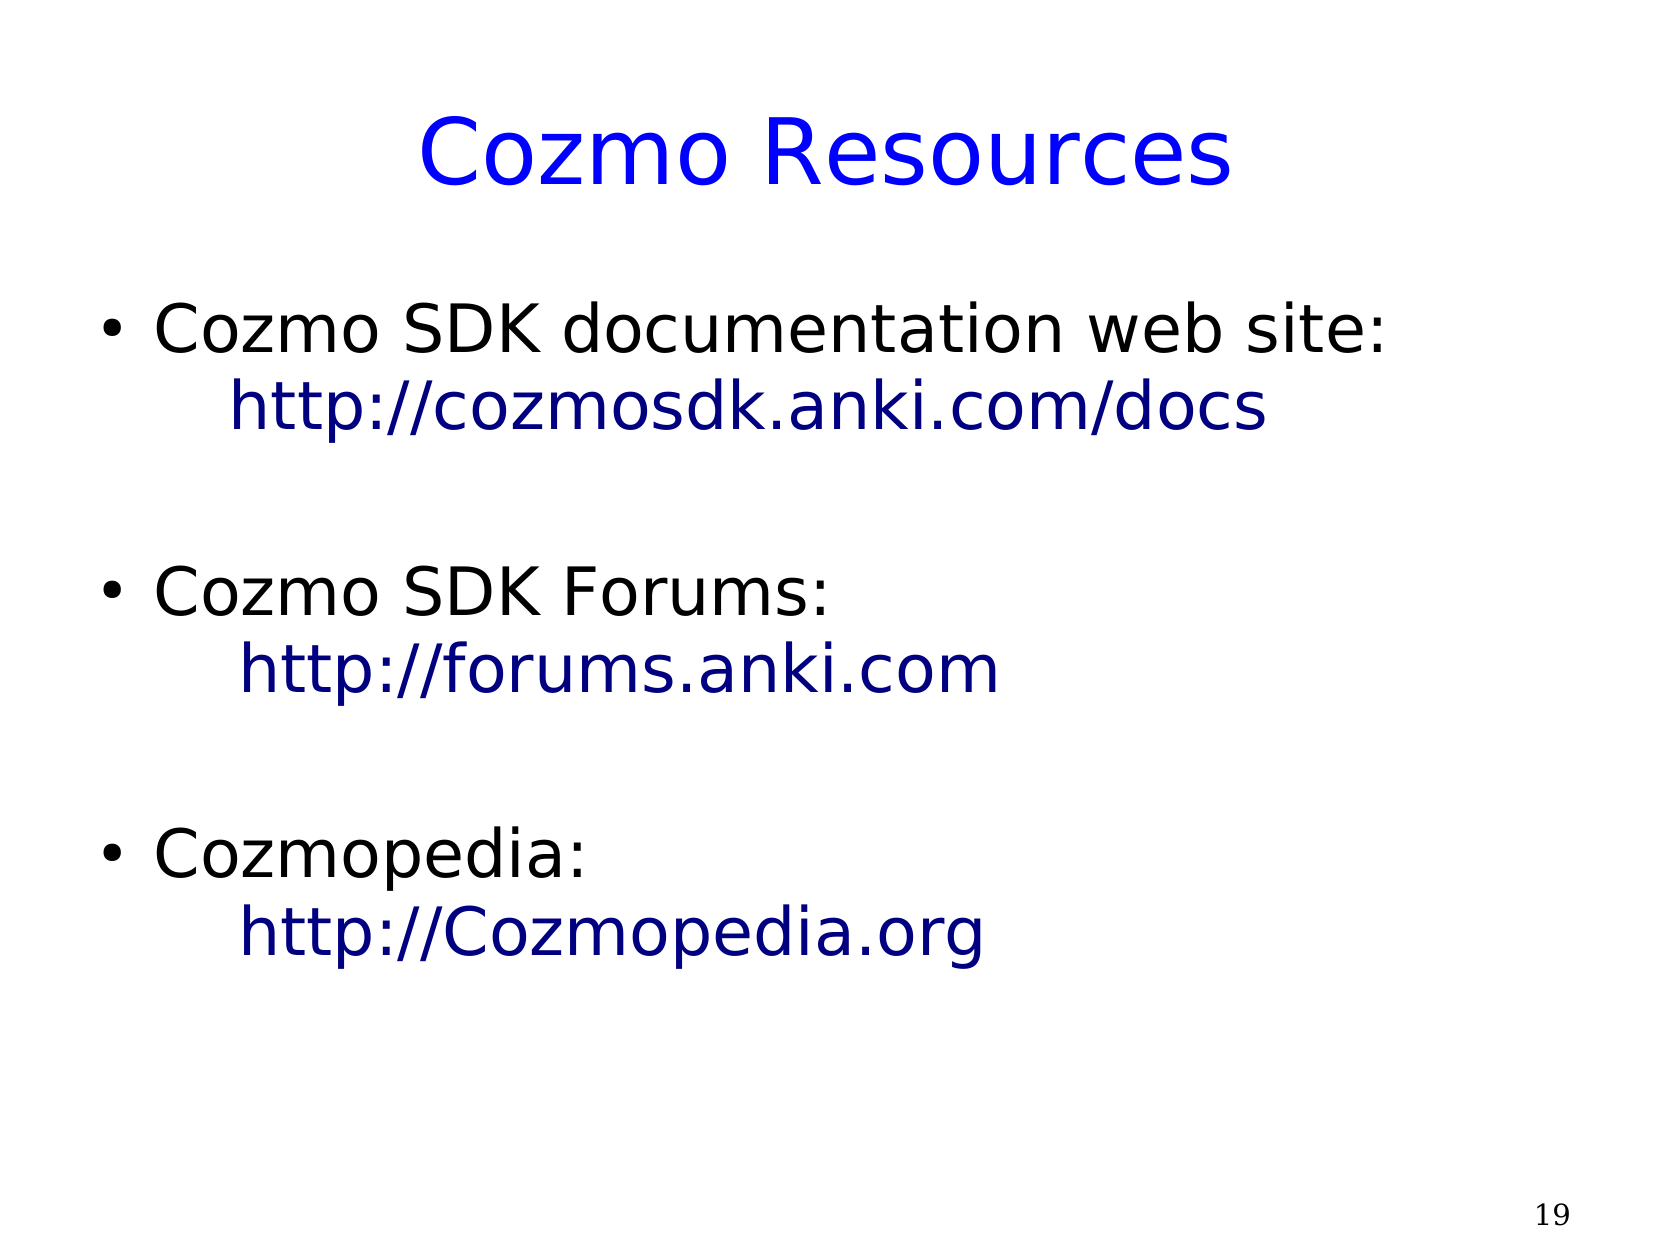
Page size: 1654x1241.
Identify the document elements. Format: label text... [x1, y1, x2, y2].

list Cozmo SDK documentation web site: http://cozmosdk.anki.com/docs Cozmo SDK Forums: http://forums.anki.com Cozmopedia: http://Cozmopedia.org [82, 290, 1571, 1109]
title Cozmo Resources [82, 49, 1571, 257]
